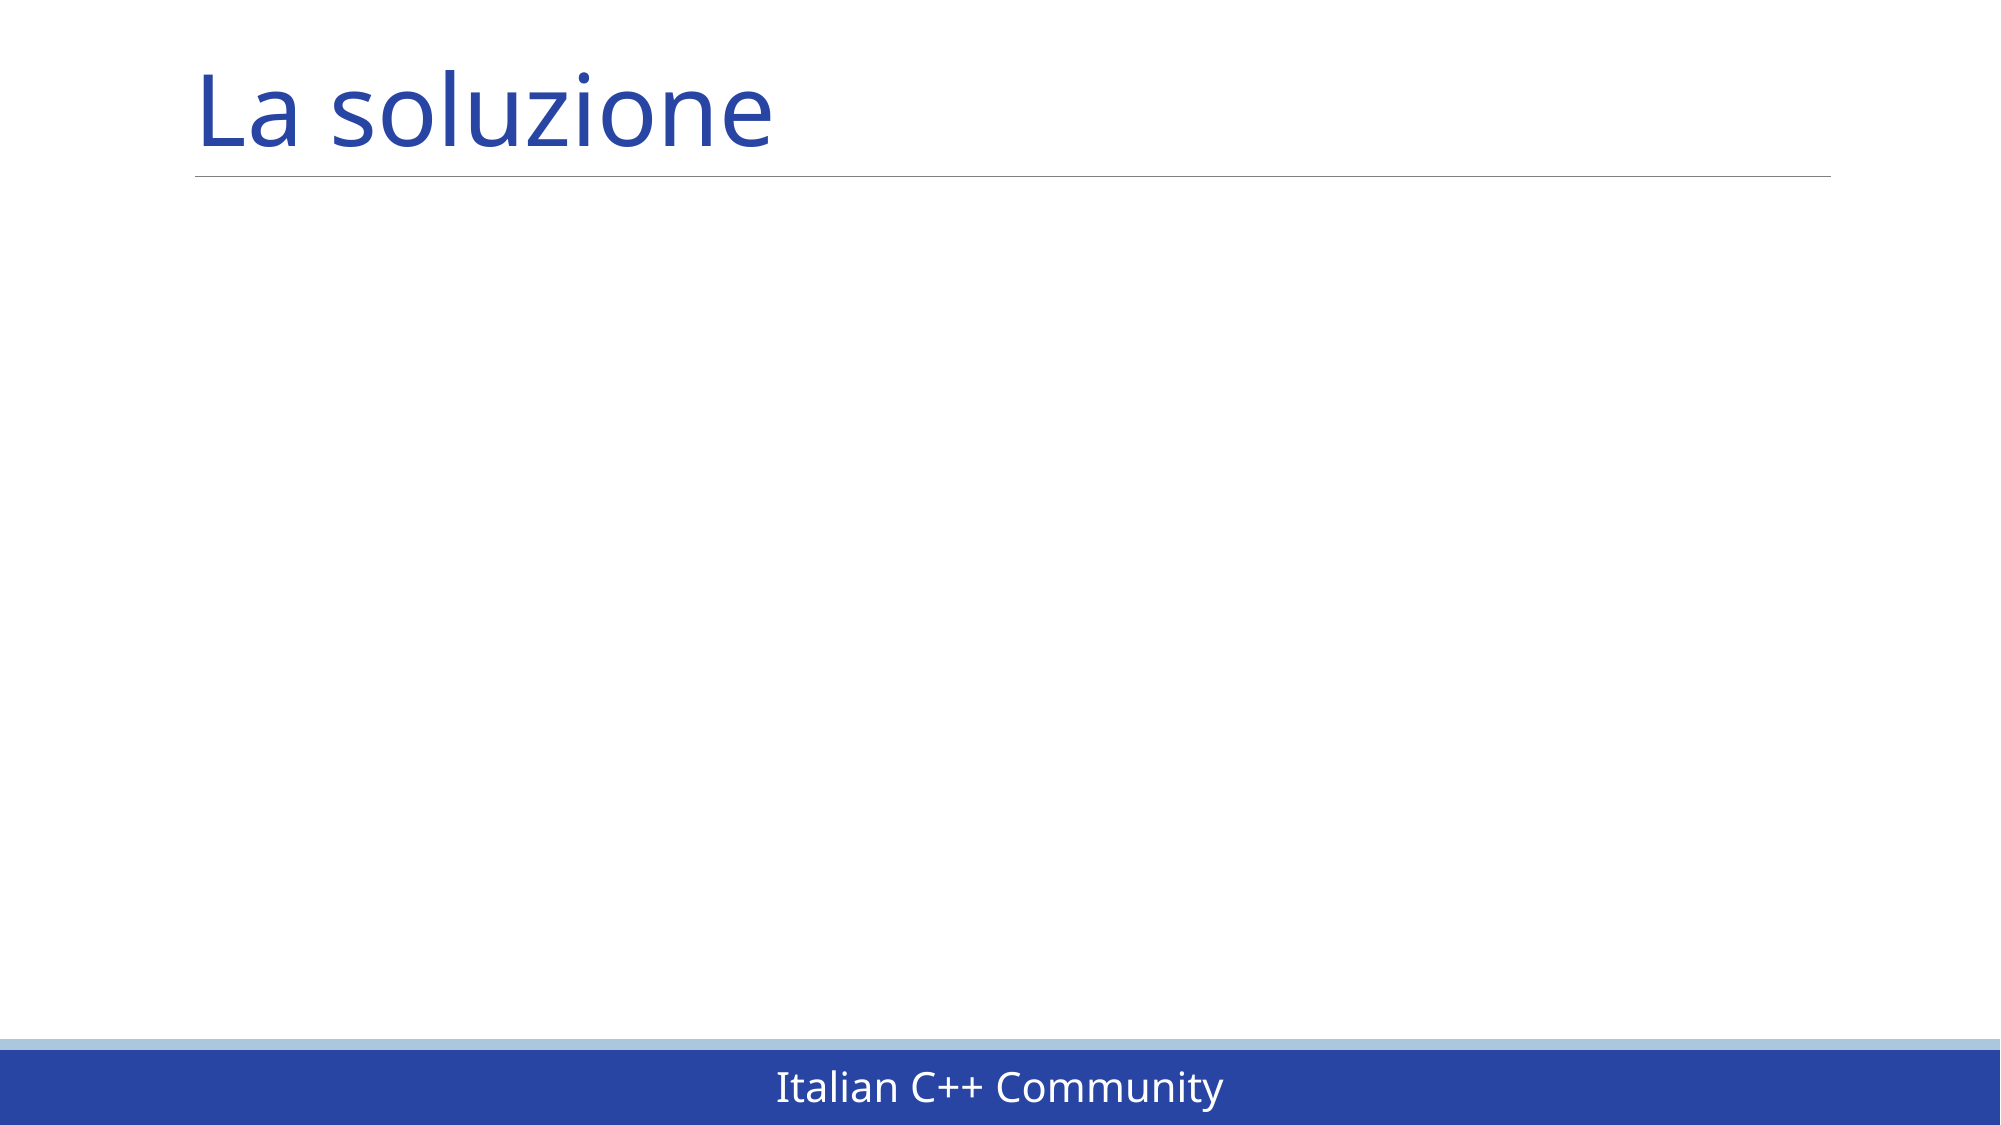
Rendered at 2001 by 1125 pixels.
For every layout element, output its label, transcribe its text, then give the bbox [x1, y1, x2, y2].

title La soluzione [179, 2, 1830, 175]
